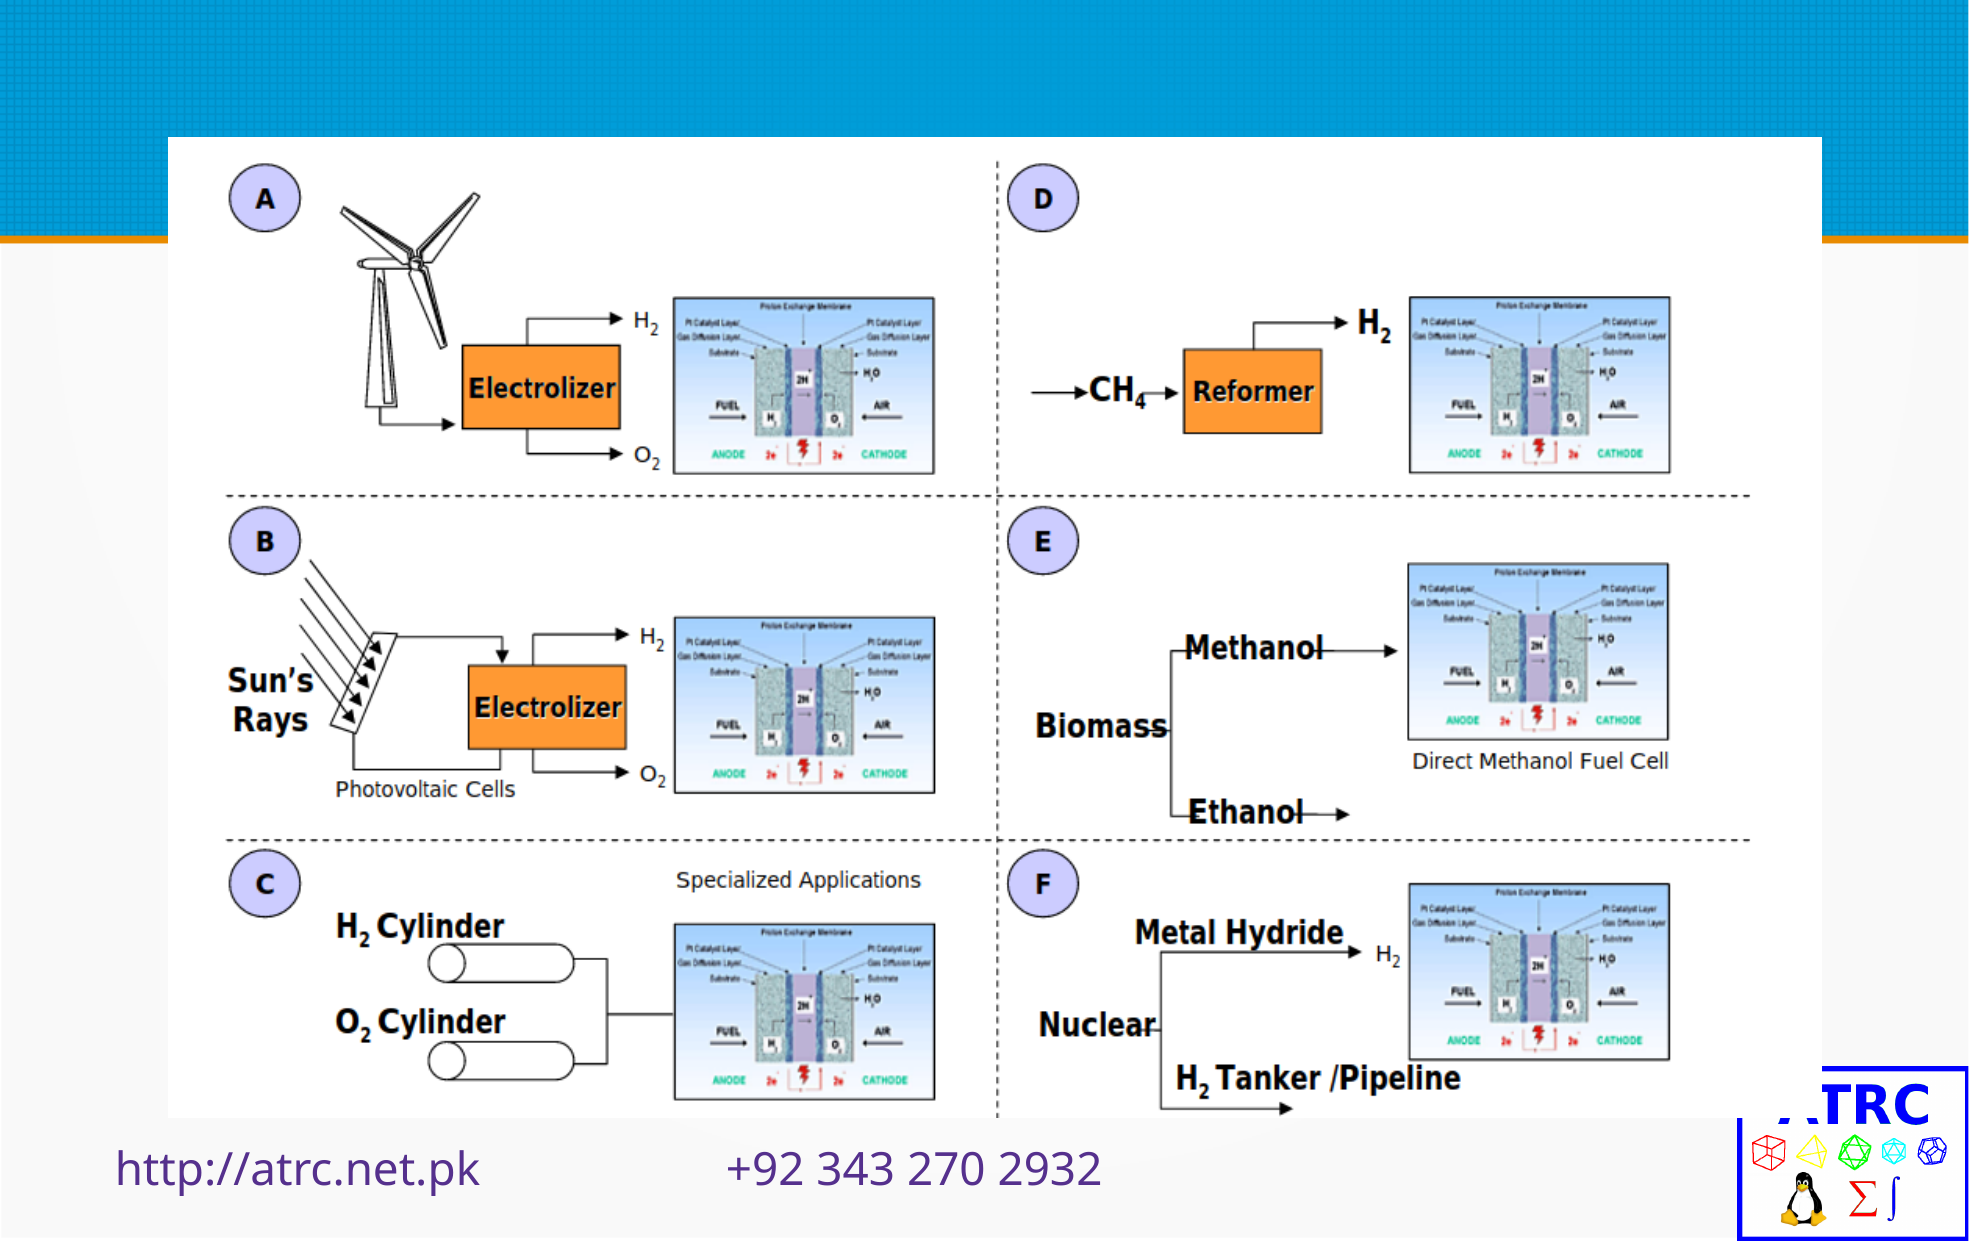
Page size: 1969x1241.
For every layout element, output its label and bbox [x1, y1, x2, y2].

picture [0, 138, 1969, 1241]
